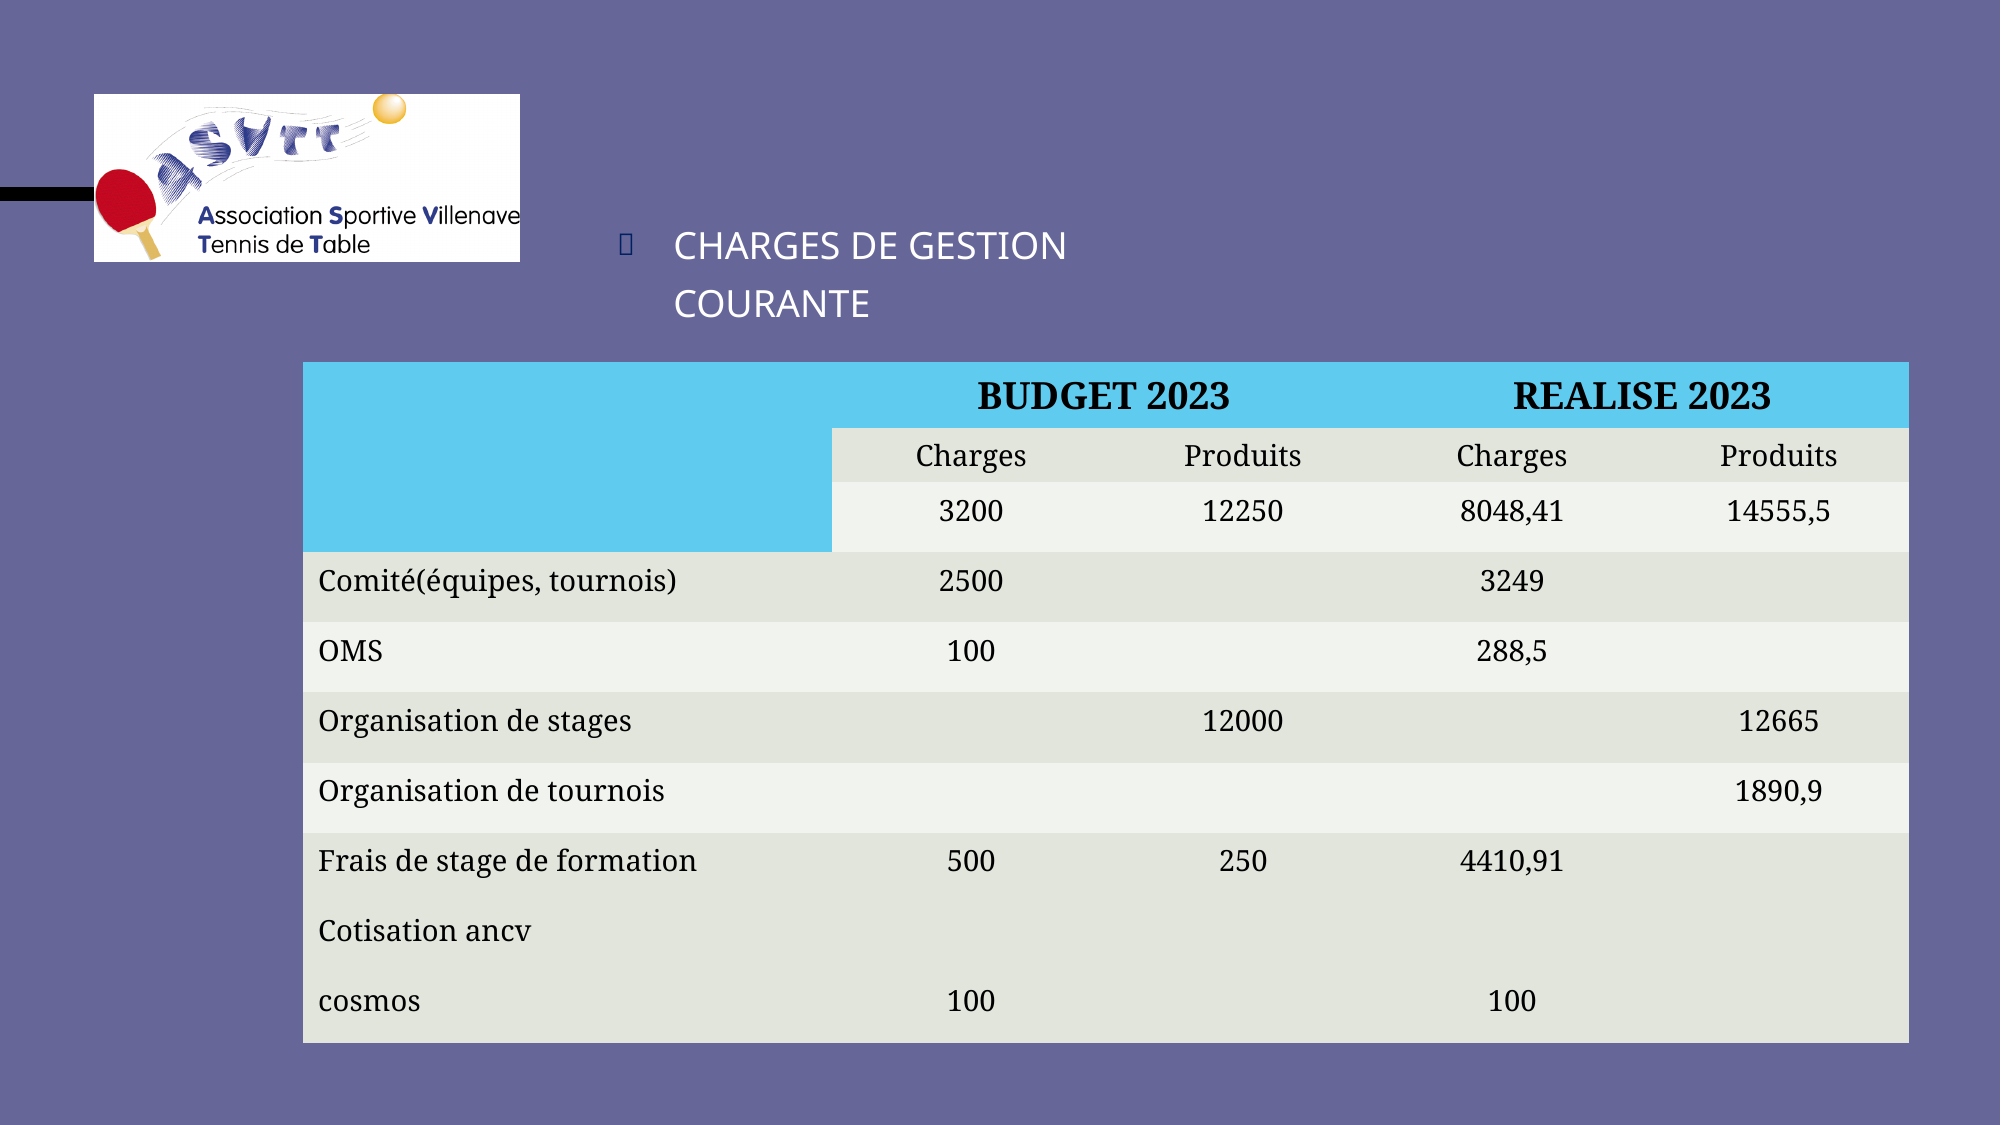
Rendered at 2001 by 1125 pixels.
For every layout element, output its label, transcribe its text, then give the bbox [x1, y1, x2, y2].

table_cell [832, 903, 1110, 973]
table_cell [1110, 973, 1376, 1043]
table_cell Cotisation ancv [303, 903, 832, 973]
table_cell Charges [832, 428, 1110, 482]
table_cell [832, 692, 1110, 763]
table_cell Charges [1376, 428, 1649, 482]
table_cell 8048,41 [1376, 482, 1649, 552]
table_cell [1376, 692, 1649, 763]
table_cell 12000 [1110, 692, 1376, 763]
table_cell [1649, 833, 1909, 903]
table_cell 4410,91 [1376, 833, 1649, 903]
table_cell cosmos [303, 973, 832, 1043]
table_cell [1649, 973, 1909, 1043]
table_cell 2500 [832, 552, 1110, 622]
table_cell [1110, 763, 1376, 833]
table_cell 12665 [1649, 692, 1909, 763]
table_cell 1890,9 [1649, 763, 1909, 833]
table_cell Comité(équipes, tournois) [303, 552, 832, 622]
picture [94, 94, 520, 262]
table_cell [1110, 622, 1376, 692]
table_cell OMS [303, 622, 832, 692]
table_cell [1110, 903, 1376, 973]
table_cell Produits [1110, 428, 1376, 482]
table_header [303, 362, 832, 552]
table_cell 12250 [1110, 482, 1376, 552]
table_cell [1649, 622, 1909, 692]
table_header BUDGET 2023 [832, 362, 1376, 428]
table_header REALISE 2023 [1376, 362, 1909, 428]
table_cell 250 [1110, 833, 1376, 903]
table_cell Organisation de stages [303, 692, 832, 763]
table_cell [1649, 552, 1909, 622]
table_cell 3249 [1376, 552, 1649, 622]
table_cell Produits [1649, 428, 1909, 482]
list CHARGES DE GESTION COURANTE [602, 200, 1279, 289]
table_cell [1649, 903, 1909, 973]
table_cell [1376, 763, 1649, 833]
table_cell 14555,5 [1649, 482, 1909, 552]
table_cell Frais de stage de formation [303, 833, 832, 903]
table_cell 288,5 [1376, 622, 1649, 692]
table_cell 100 [832, 973, 1110, 1043]
table_cell 500 [832, 833, 1110, 903]
table_cell [832, 763, 1110, 833]
table_cell [1110, 552, 1376, 622]
table_cell 100 [1376, 973, 1649, 1043]
table_cell 3200 [832, 482, 1110, 552]
table_cell 100 [832, 622, 1110, 692]
table_cell [1376, 903, 1649, 973]
table_cell Organisation de tournois [303, 763, 832, 833]
